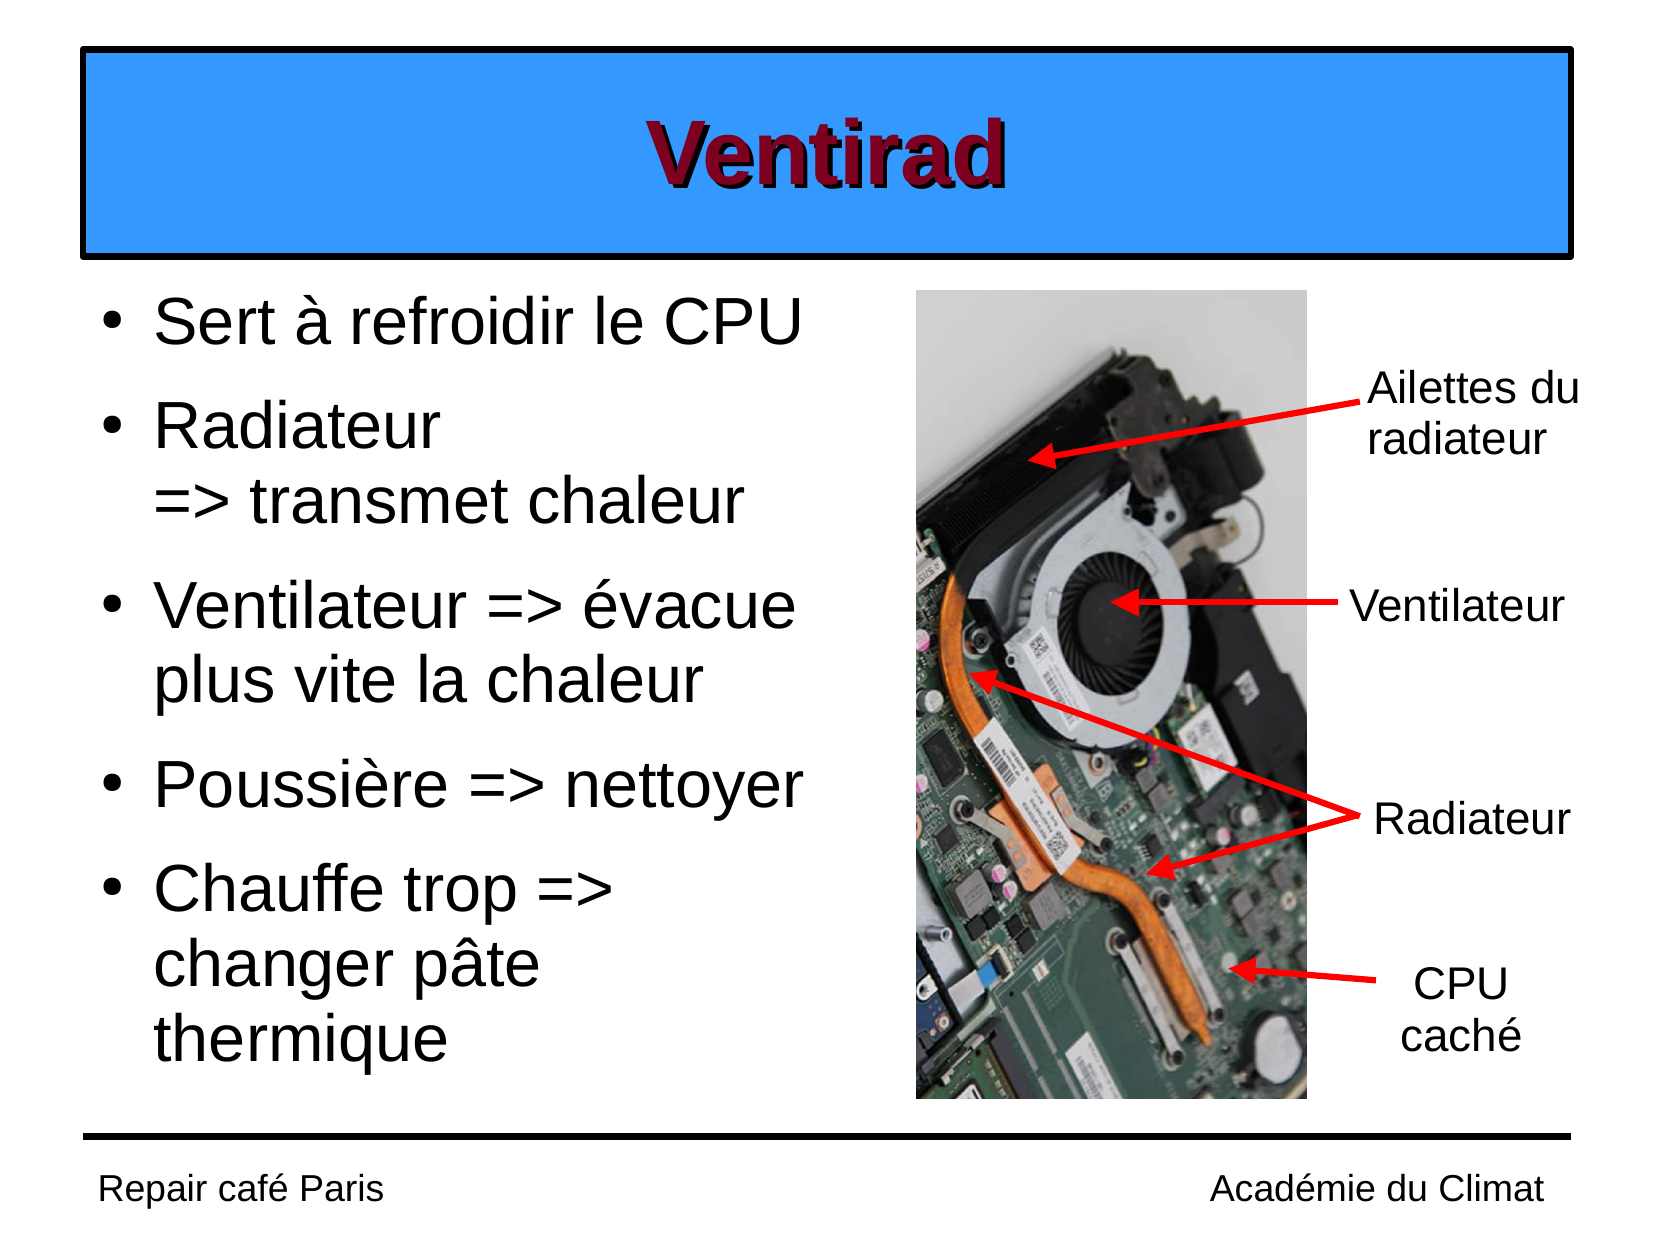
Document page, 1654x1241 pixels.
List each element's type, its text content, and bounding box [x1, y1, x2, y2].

title Ventirad [82, 49, 1571, 257]
text_box Repair café Paris Académie du Climat [82, 1160, 1571, 1217]
text_box Ailettes du radiateur [1352, 354, 1607, 485]
text_box Radiateur [1358, 785, 1607, 857]
picture [915, 290, 1307, 1099]
text_box Ventilateur [1334, 572, 1607, 656]
text_box CPU caché [1375, 950, 1548, 1081]
list Sert à refroidir le CPU Radiateur => transmet chaleur Ventilateur => évacue plus vite la chaleur Poussière => nettoyer Chauffe trop => changer pâte thermique [82, 284, 809, 1076]
